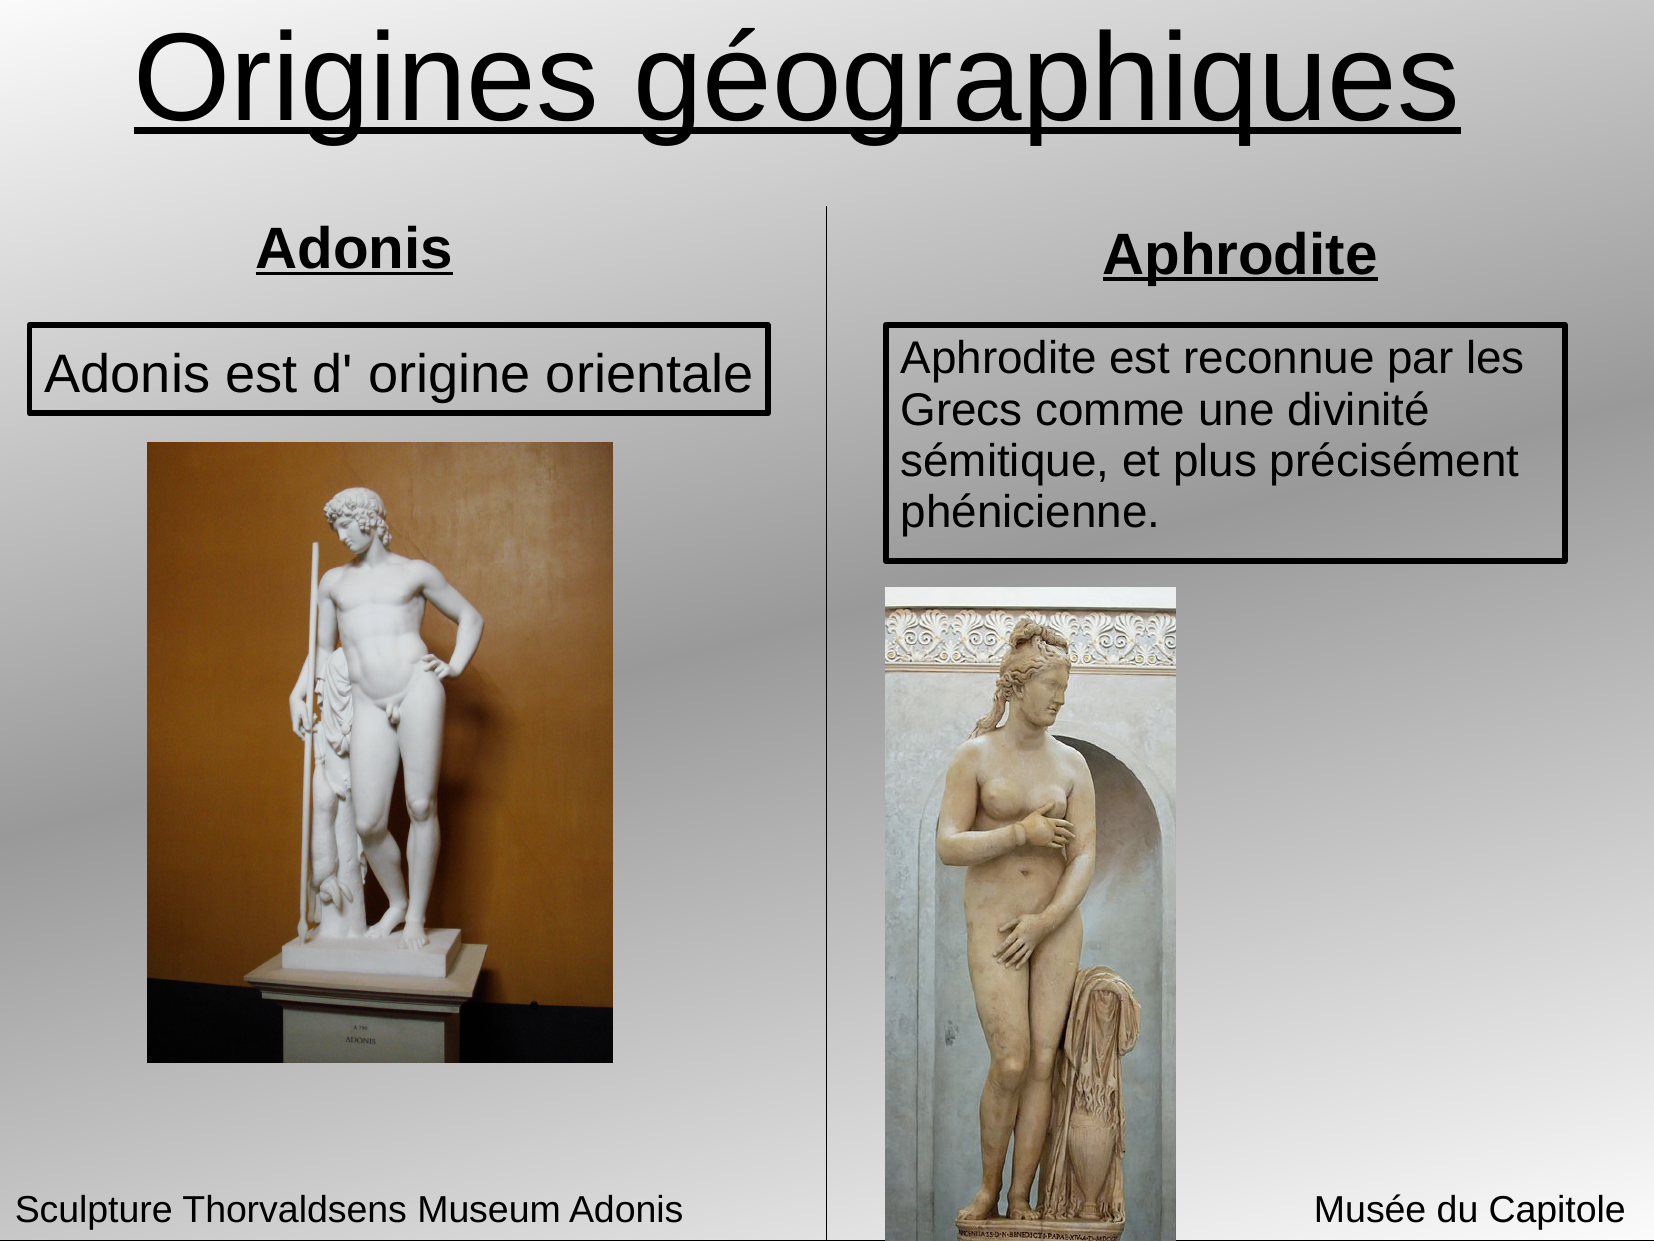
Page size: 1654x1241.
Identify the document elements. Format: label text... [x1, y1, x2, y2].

text_box [827, 0, 1654, 1241]
text_box Adonis est d' origine orientale [32, 336, 765, 410]
picture [147, 442, 613, 1063]
picture [885, 587, 1176, 1241]
text_box Aphrodite [1033, 213, 1447, 296]
text_box Sculpture Thorvaldsens Museum Adonis [0, 1181, 798, 1241]
text_box Aphrodite est reconnue par les Grecs comme une divinité sémitique, et plus précisément phénicienne. [889, 328, 1562, 544]
text_box Musée du Capitole [1299, 1181, 1654, 1241]
text_box Adonis [59, 208, 650, 291]
text_box [32, 328, 765, 336]
text_box [0, 0, 826, 1241]
text_box Origines géographiques [59, 0, 1536, 295]
text_box Adonis est d' origine orientale [29, 336, 827, 473]
